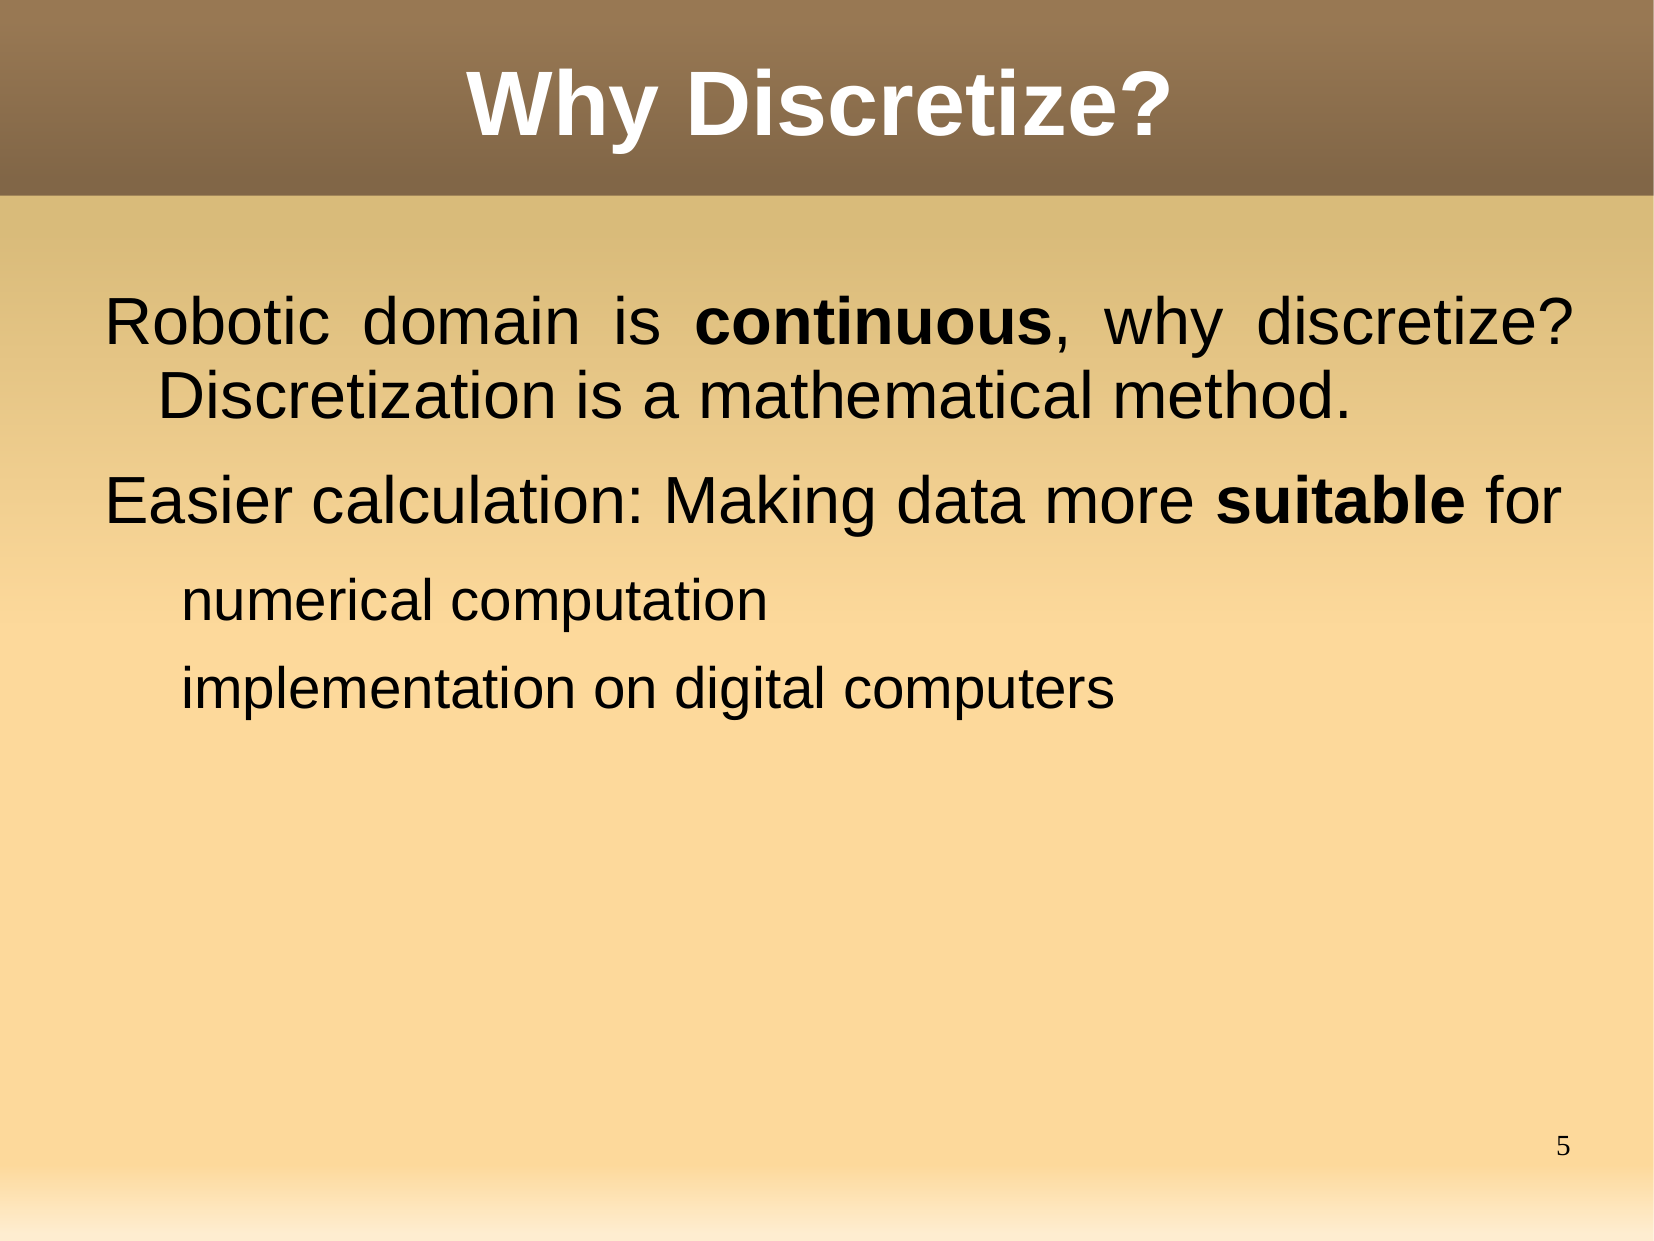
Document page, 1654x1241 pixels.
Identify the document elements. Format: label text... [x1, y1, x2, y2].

picture [0, 0, 1654, 1241]
list Robotic domain is continuous, why discretize? Discretization is a mathematical method. Easier calculation: Making data more suitable for numerical computation implementation on digital computers [86, 283, 1576, 1088]
title Why Discretize? [76, 7, 1565, 200]
